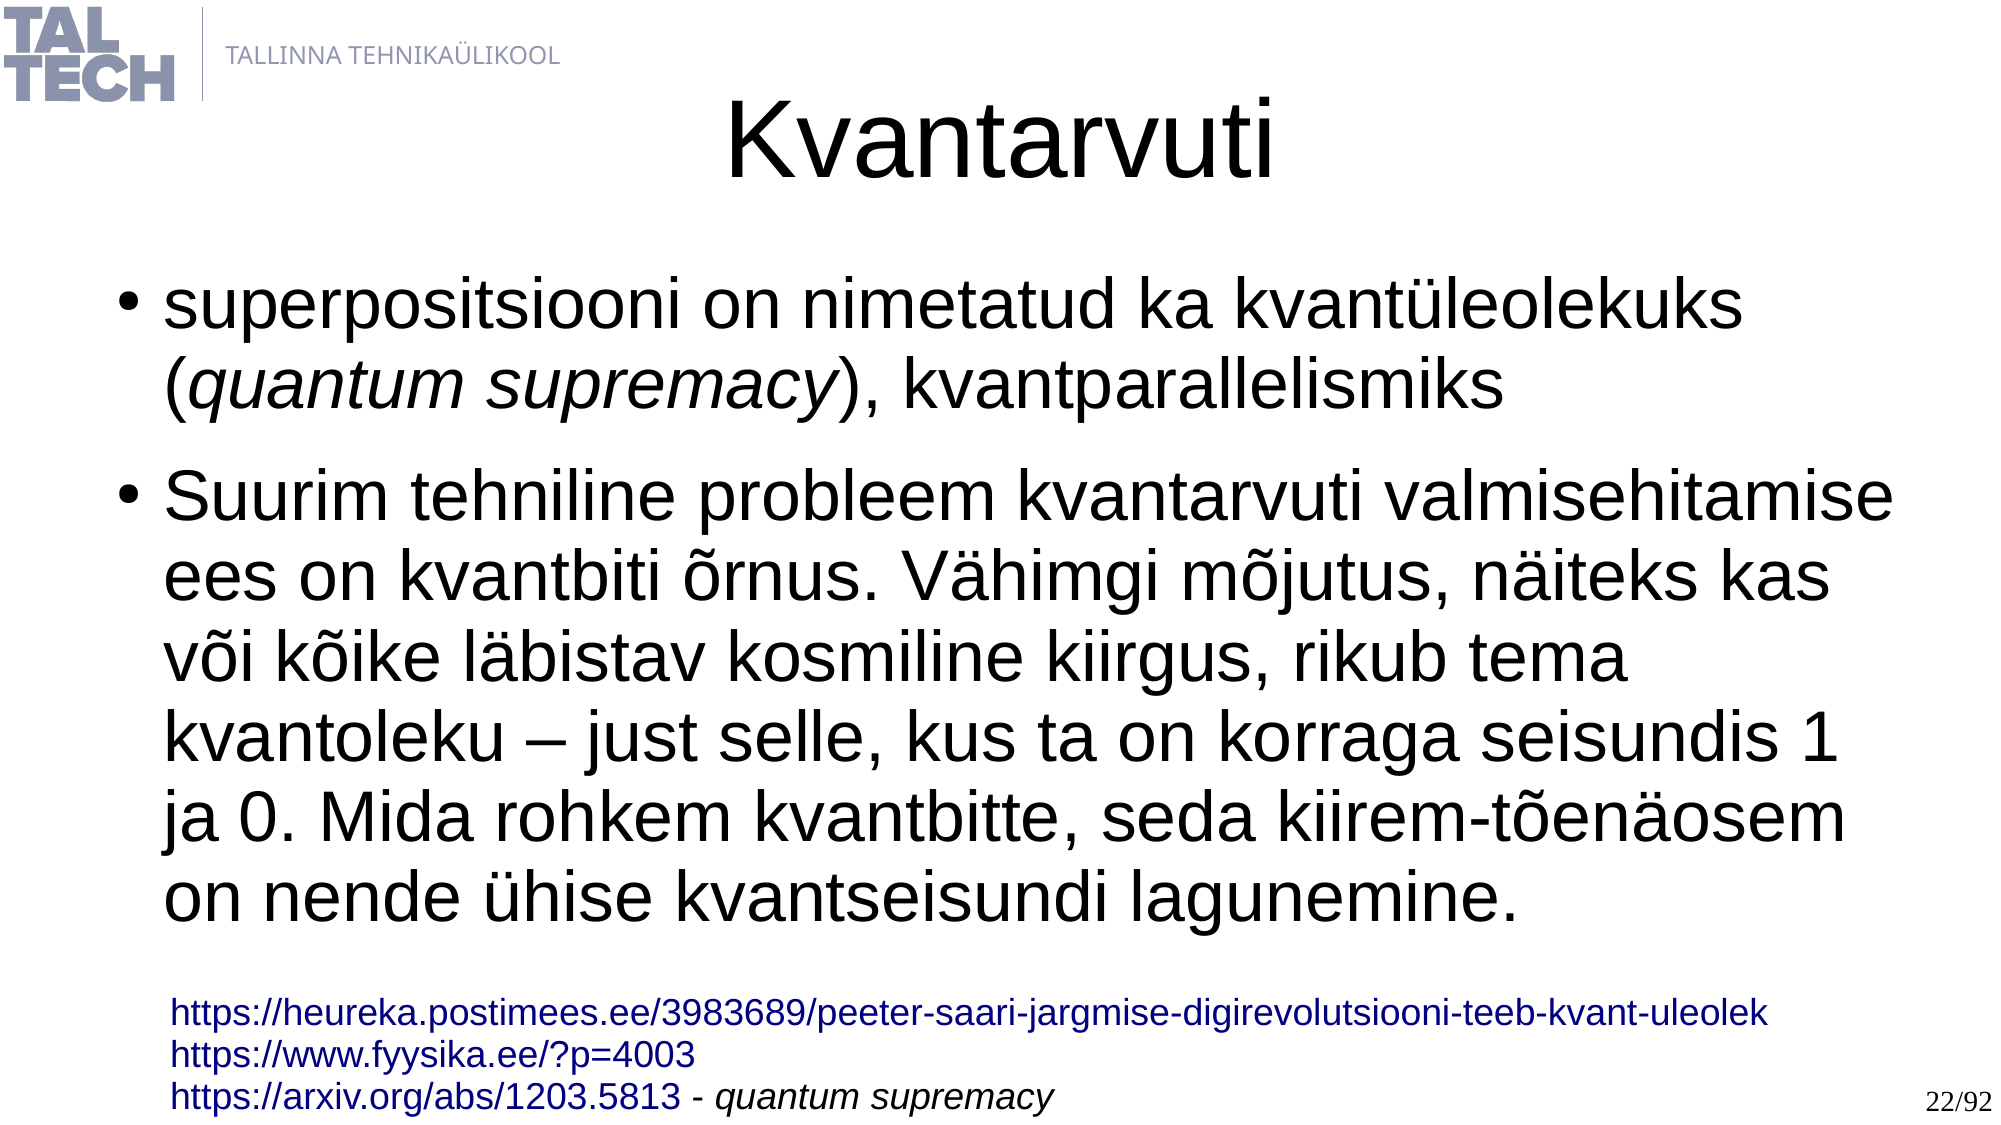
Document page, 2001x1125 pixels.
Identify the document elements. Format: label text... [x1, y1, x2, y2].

text_box https://heureka.postimees.ee/3983689/peeter-saari-jargmise-digirevolutsiooni-teeb-kvant-uleolek https://www.fyysika.ee/?p=4003 https://arxiv.org/abs/1203.5813 - quantum supremacy [155, 984, 1784, 1125]
title Kvantarvuti [99, 44, 1901, 233]
list superpositsiooni on nimetatud ka kvantüleolekuks (quantum supremacy), kvantparallelismiks Suurim tehniline probleem kvantarvuti valmisehitamise ees on kvantbiti õrnus. Vähimgi mõjutus, näiteks kas või kõike läbistav kosmiline kiirgus, rikub tema kvantoleku – just selle, kus ta on korraga seisundis 1 ja 0. Mida rohkem kvantbitte, seda kiirem-tõenäosem on nende ühise kvantseisundi lagunemine. [99, 263, 1901, 969]
picture [0, 0, 178, 107]
